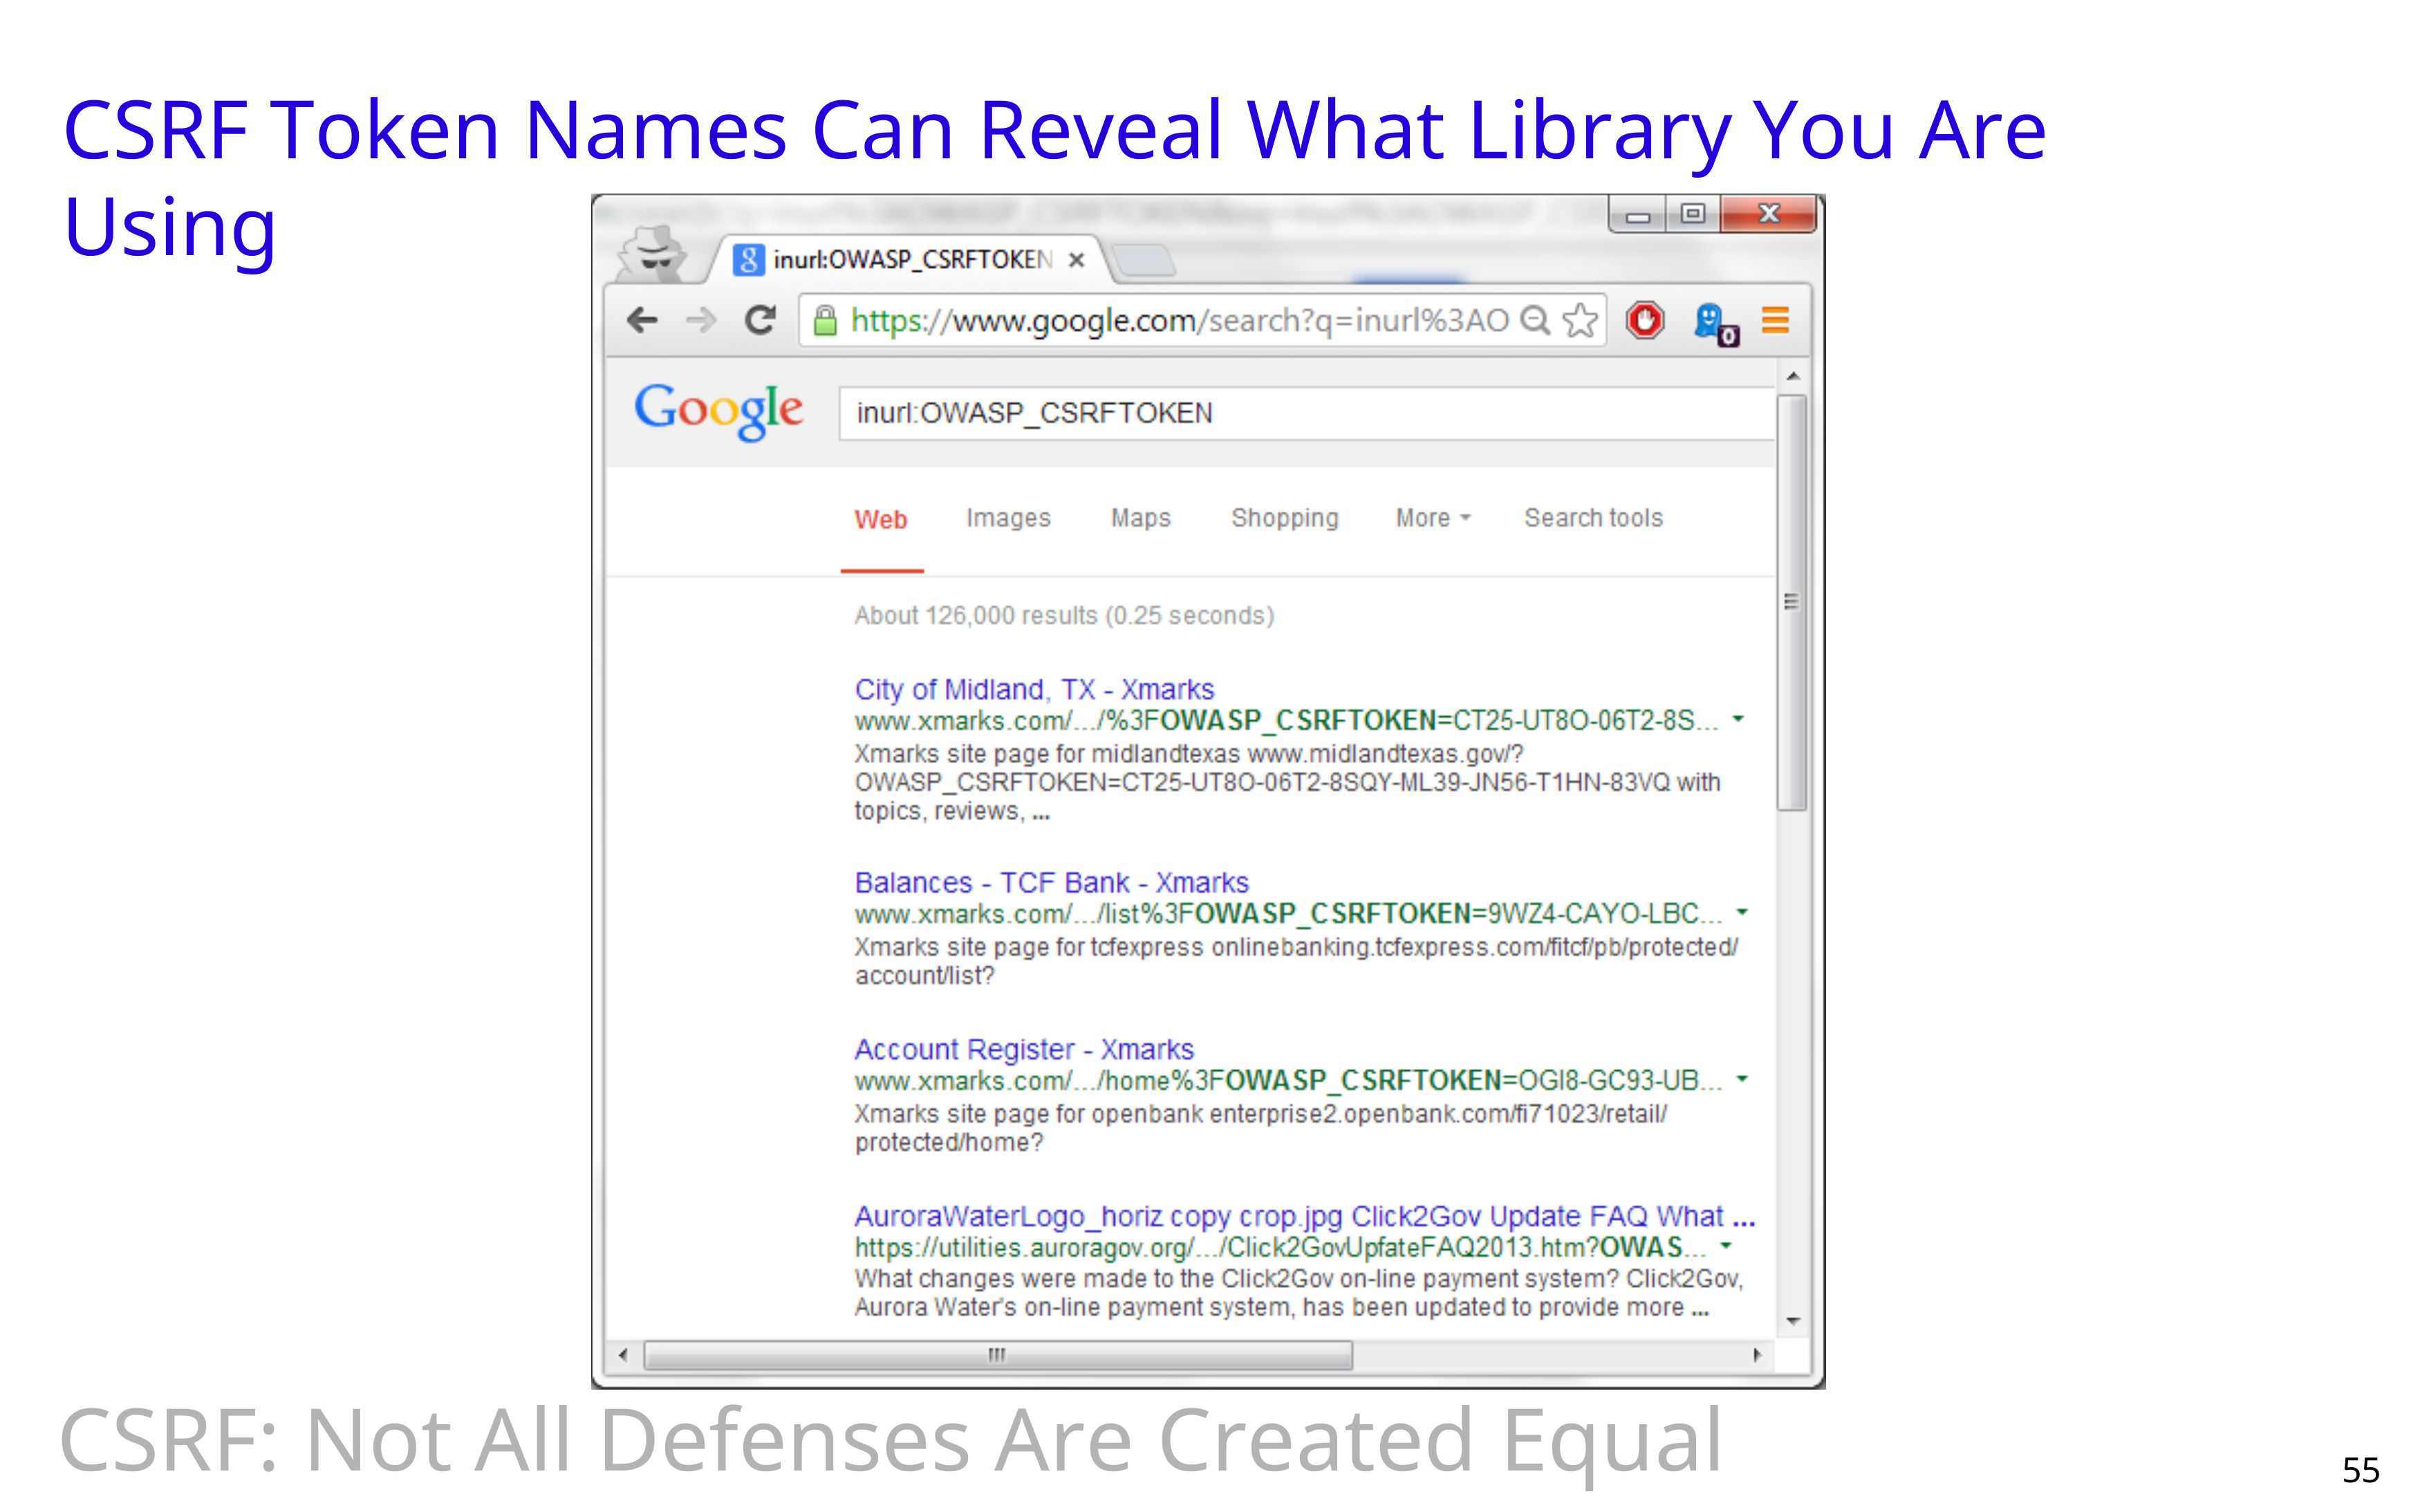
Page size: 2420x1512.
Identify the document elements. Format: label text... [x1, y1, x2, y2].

picture [591, 194, 1826, 1390]
text_box CSRF Token Names Can Reveal What Library You Are Using [52, 73, 2293, 180]
text_box <number> [2334, 1443, 2390, 1497]
